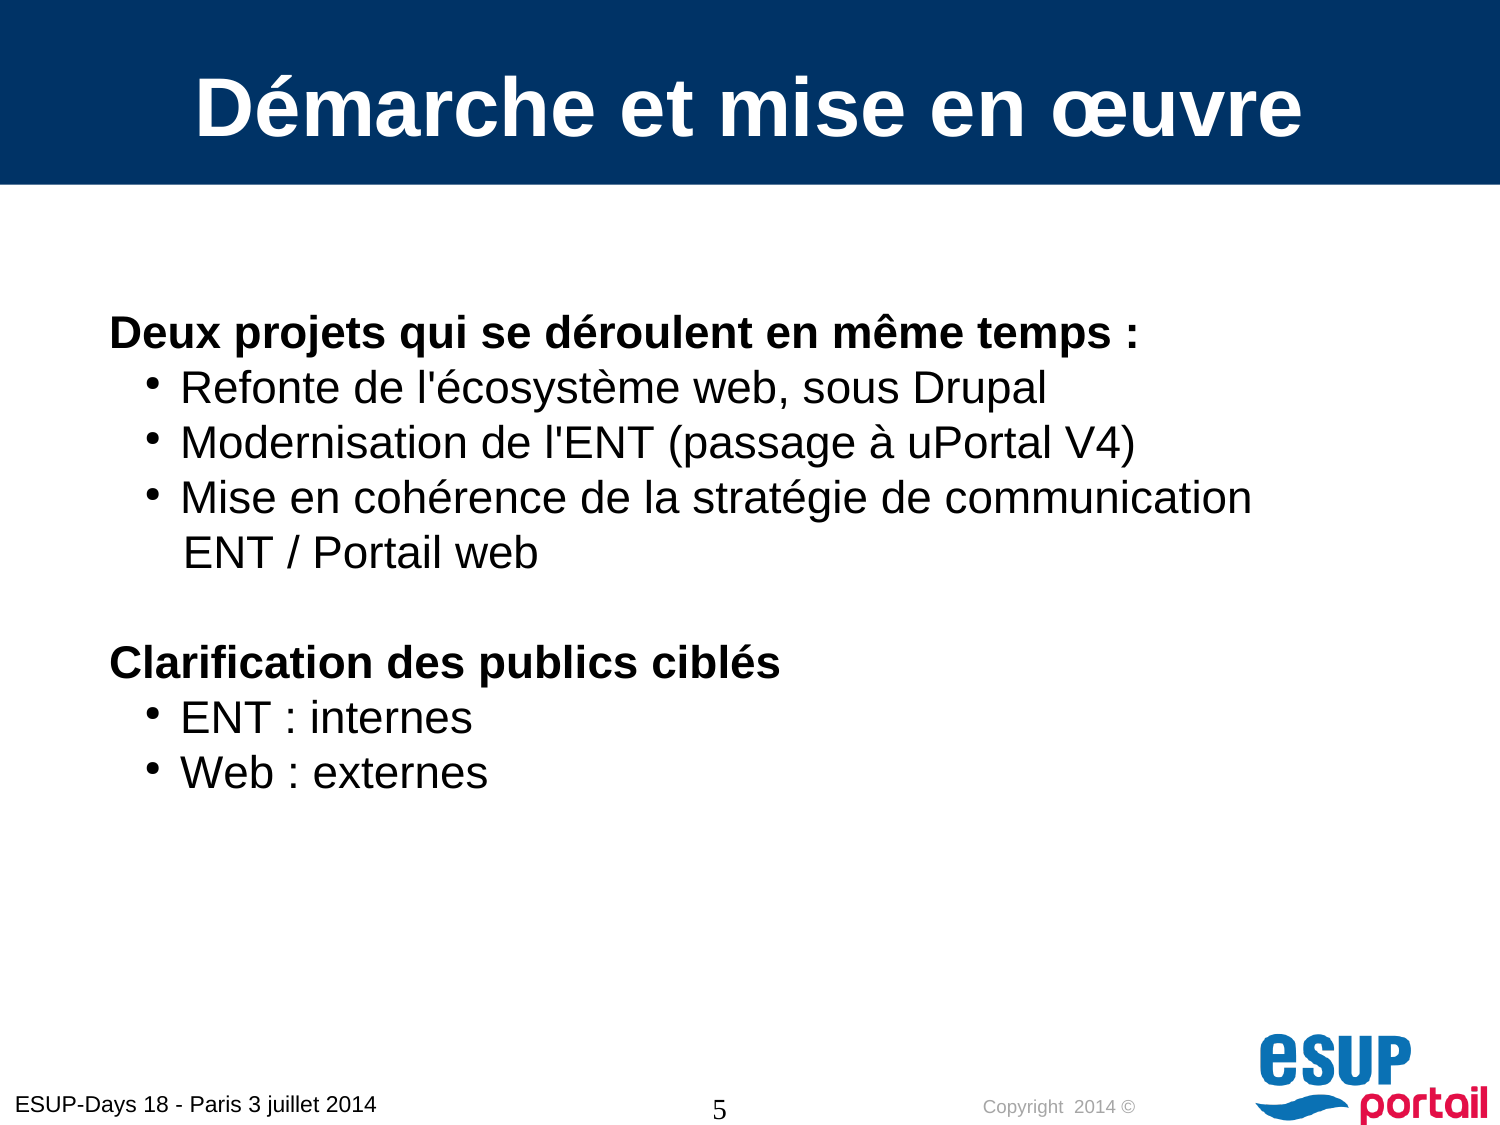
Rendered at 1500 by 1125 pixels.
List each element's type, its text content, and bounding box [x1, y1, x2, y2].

title Démarche et mise en œuvre [75, 45, 1426, 233]
picture [1247, 1027, 1500, 1125]
text_box Deux projets qui se déroulent en même temps : Refonte de l'écosystème web, sous Drupal Modernisation de l'ENT (passage à uPortal V4) Mise en cohérence de la stratégie de communication ENT / Portail web Clarification des publics ciblés ENT : internes Web : externes [94, 295, 1269, 805]
